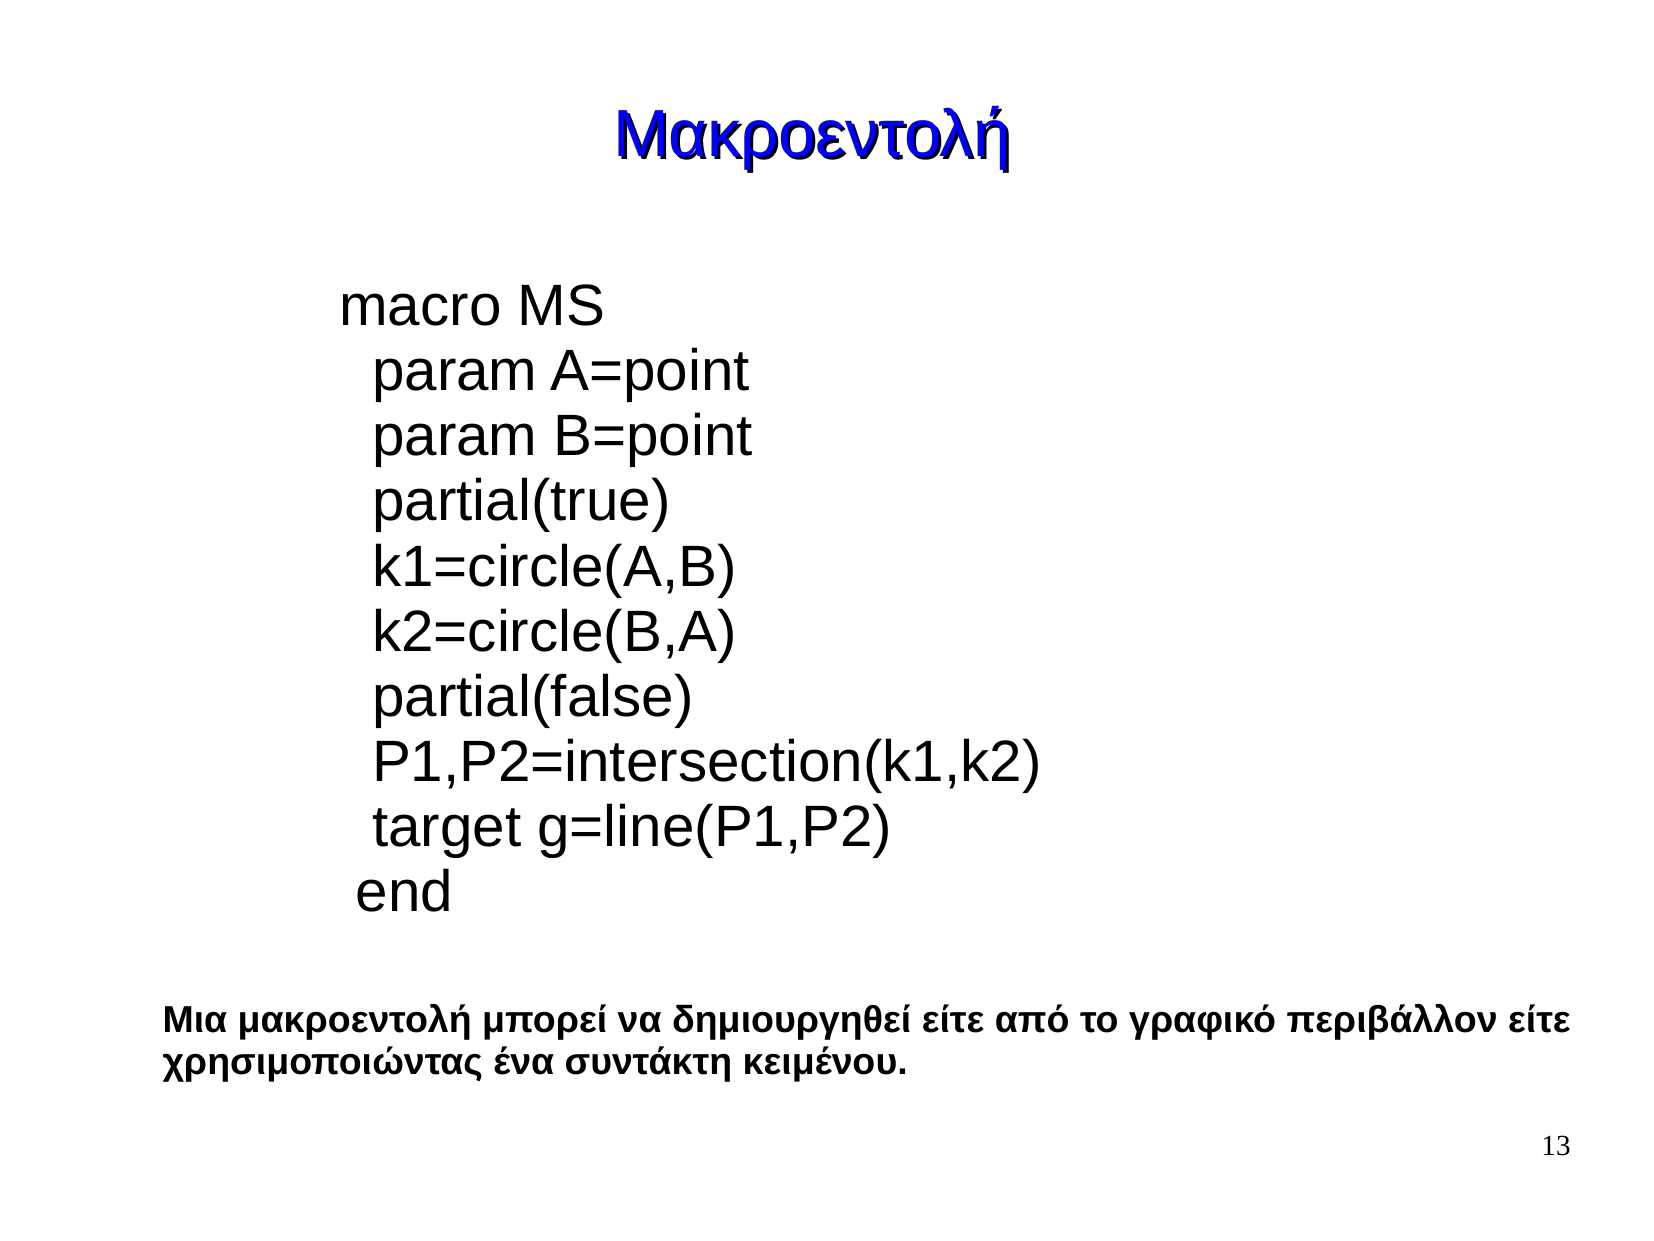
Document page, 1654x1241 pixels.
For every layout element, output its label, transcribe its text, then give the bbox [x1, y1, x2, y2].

text_box Μια μακροεντολή μπορεί να δημιουργηθεί είτε από το γραφικό περιβάλλον είτε χρησιμοποιώντας ένα συντάκτη κειμένου. [147, 991, 1596, 1093]
text_box macro MS param A=point param B=point partial(true) k1=circle(A,B) k2=circle(B,A) partial(false) P1,P2=intersection(k1,k2) target g=line(P1,P2) end [324, 265, 1388, 991]
text_box Μακροεντολή [501, 88, 1123, 179]
